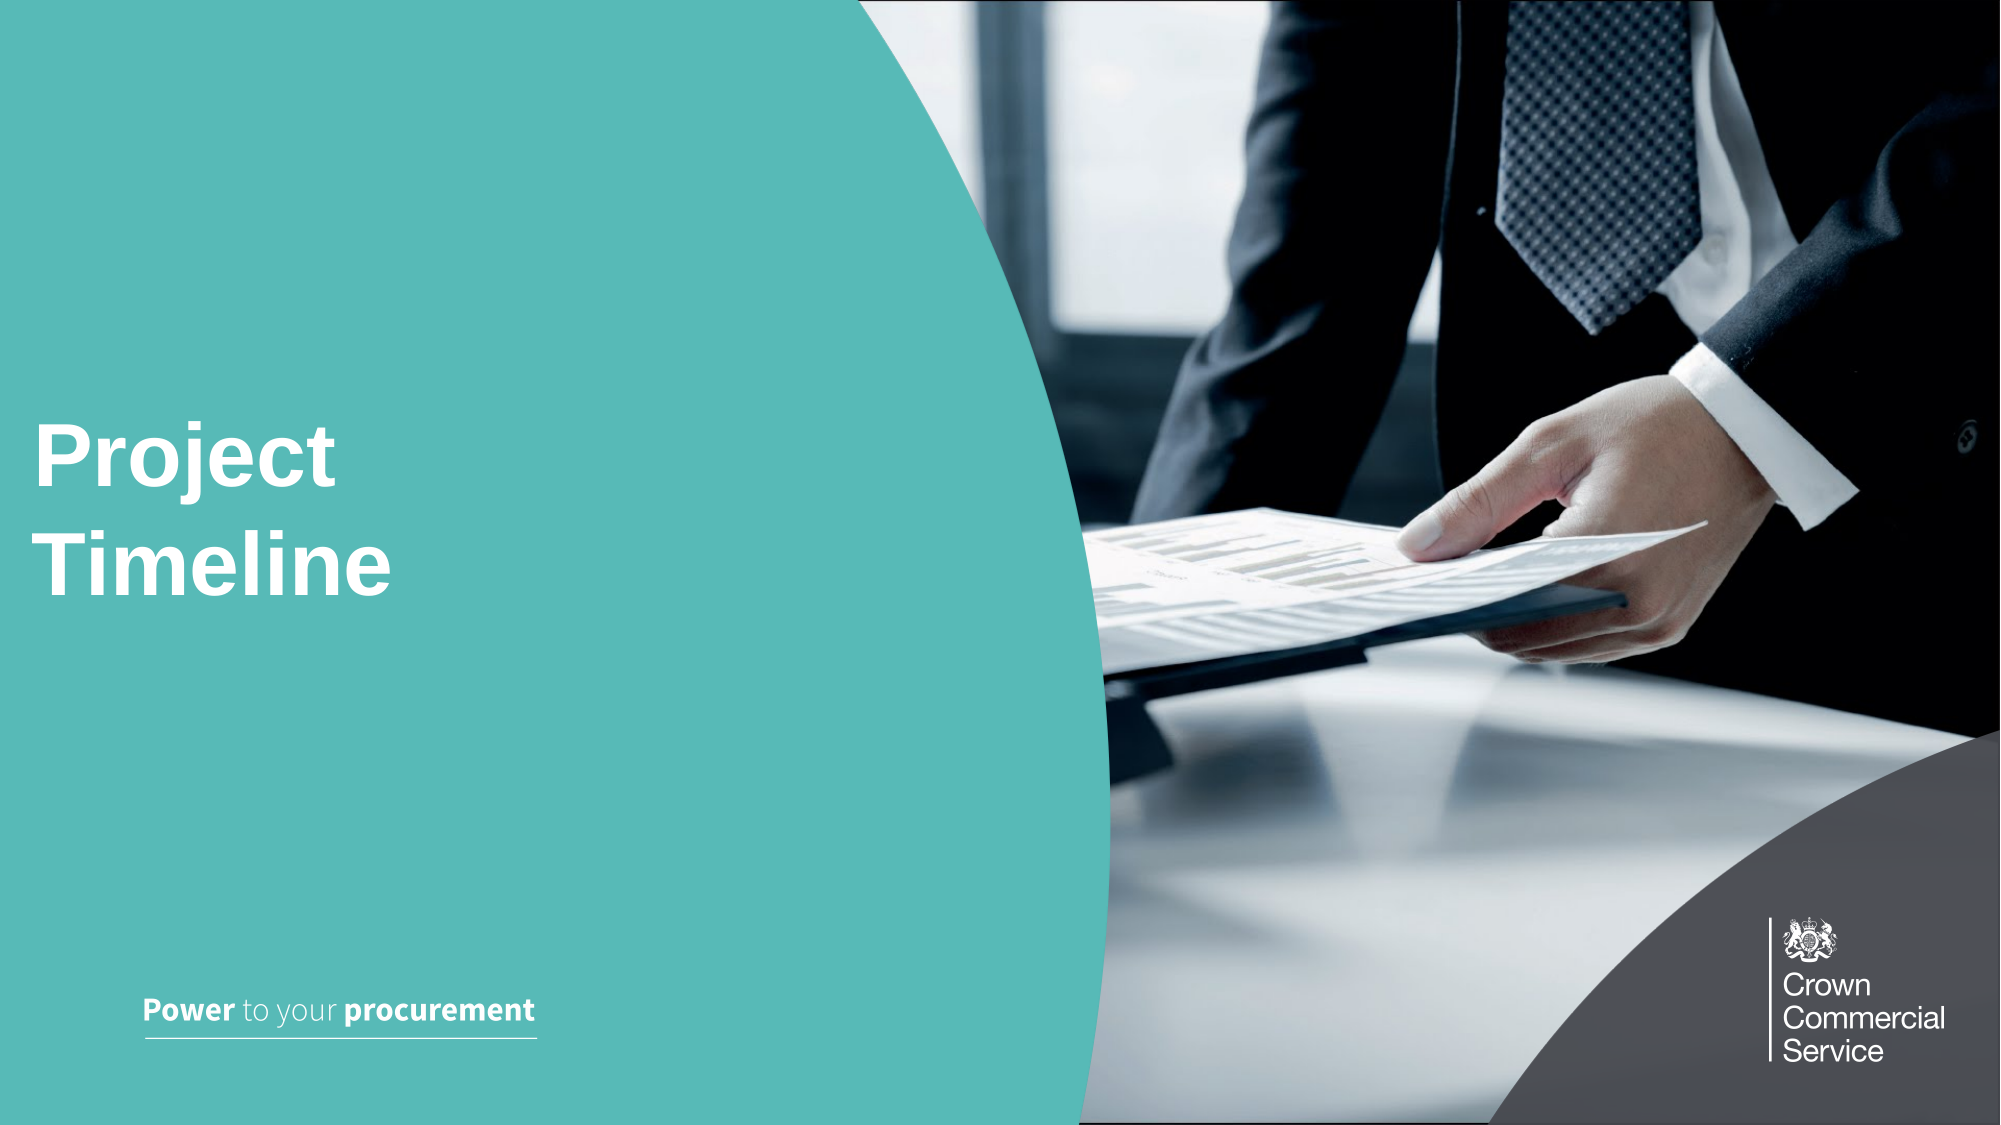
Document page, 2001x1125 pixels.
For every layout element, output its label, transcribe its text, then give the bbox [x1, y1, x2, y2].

picture [0, 0, 2000, 1125]
title Project Timeline [31, 288, 1005, 853]
